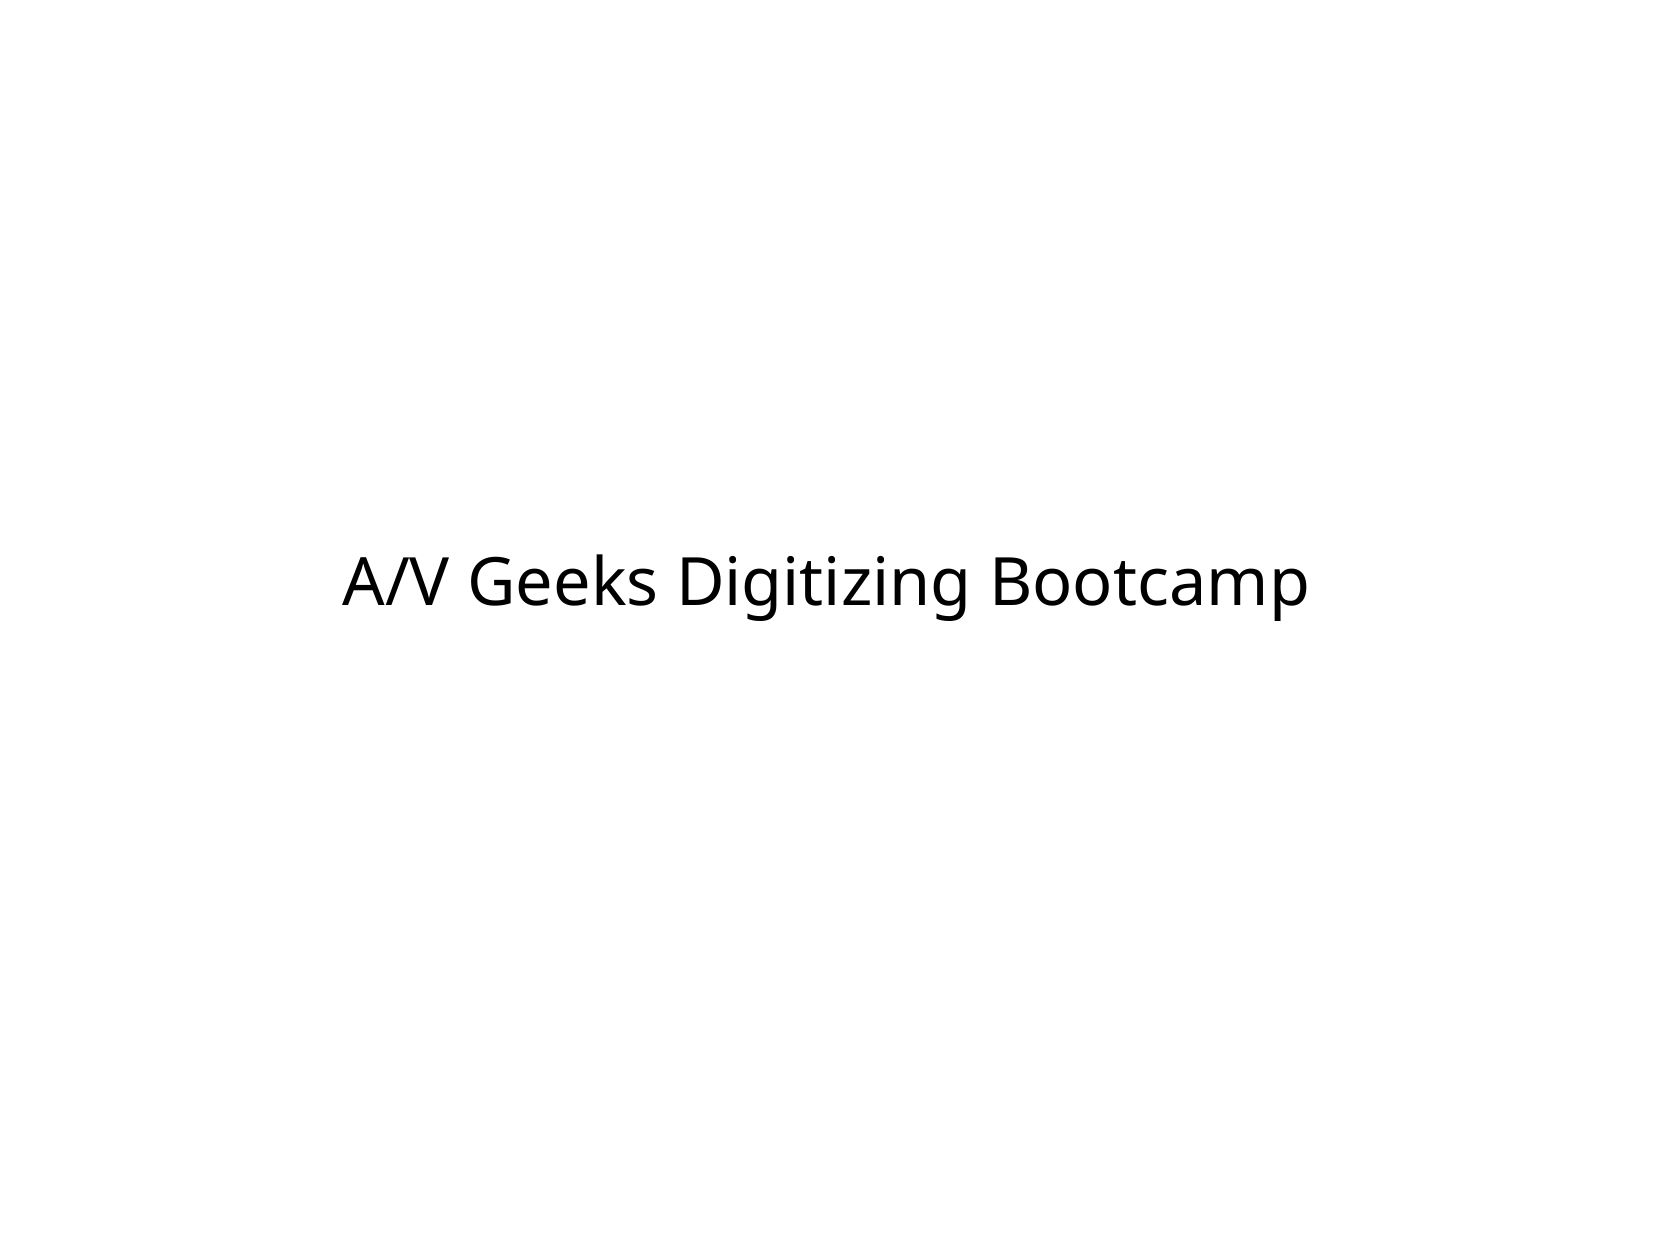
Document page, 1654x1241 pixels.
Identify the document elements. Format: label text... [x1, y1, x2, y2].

subtitle A/V Geeks Digitizing Bootcamp [82, 56, 1571, 1102]
